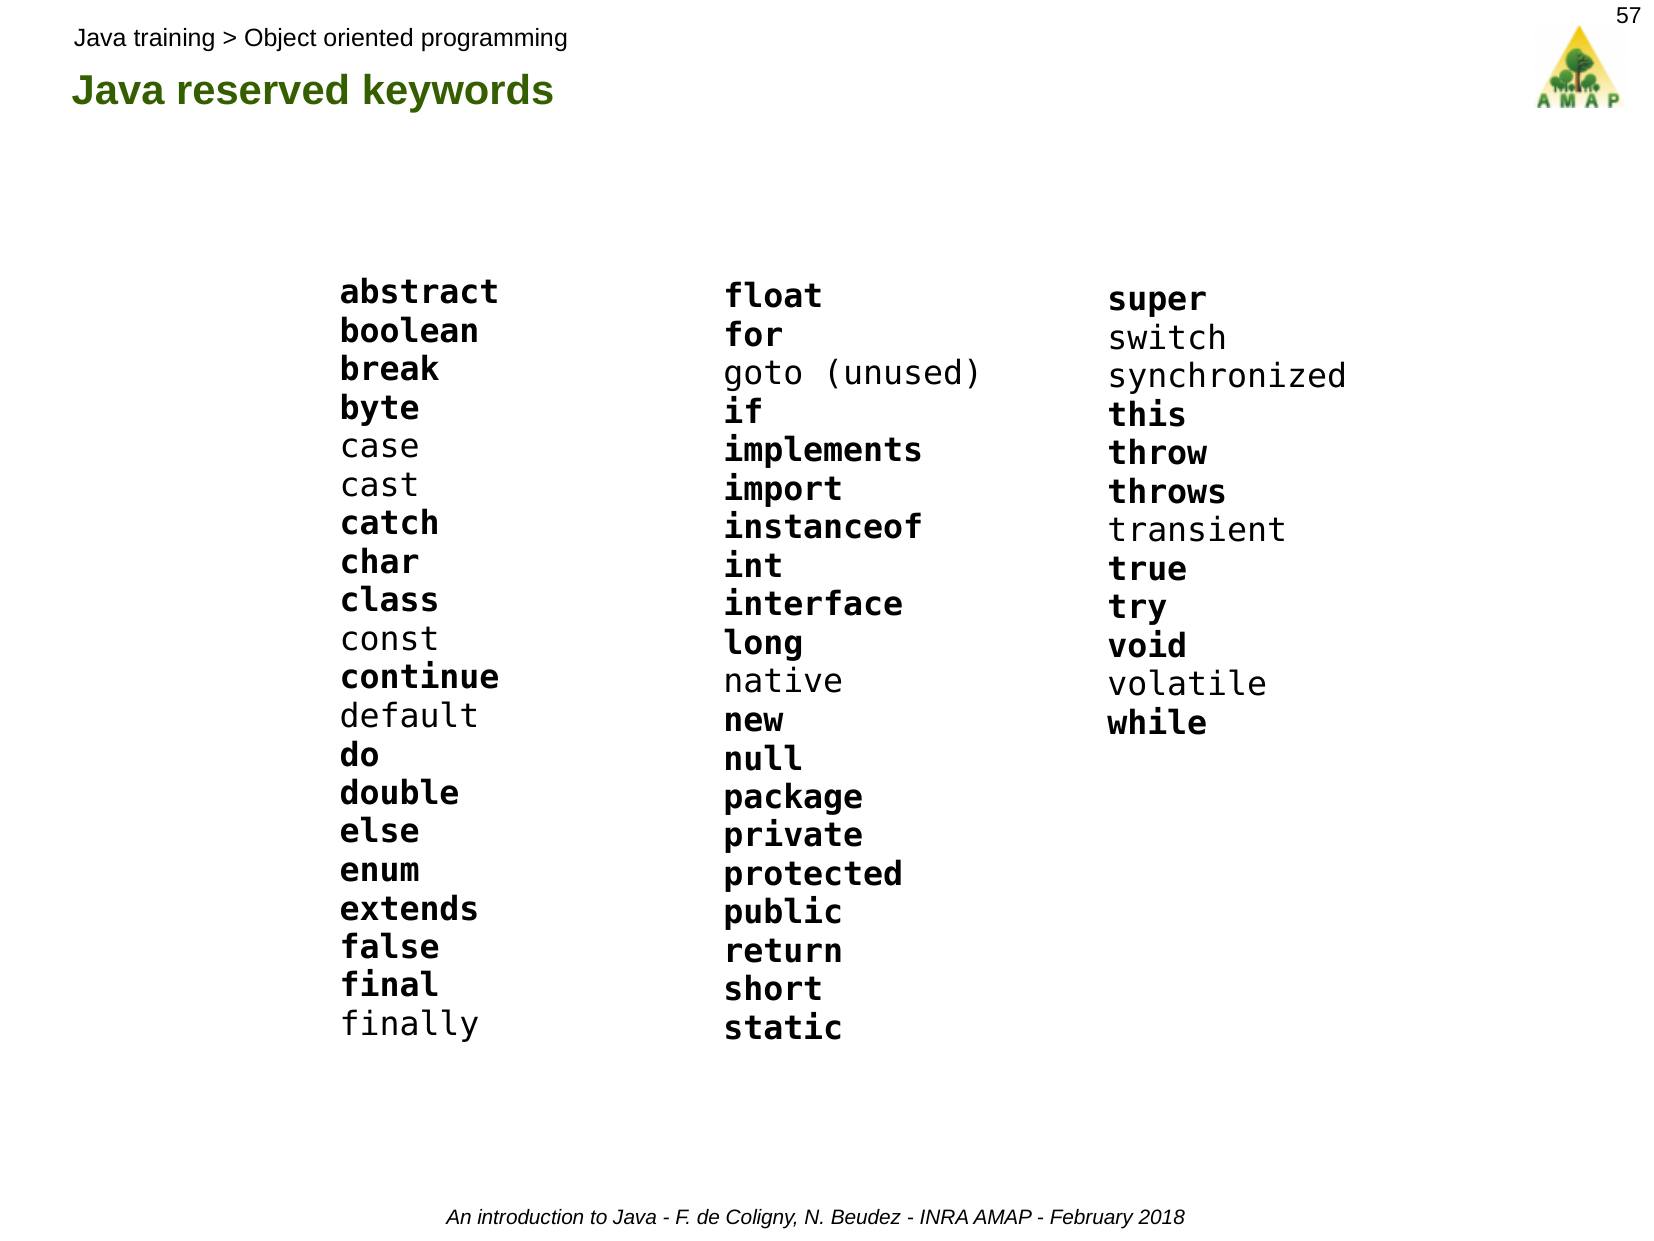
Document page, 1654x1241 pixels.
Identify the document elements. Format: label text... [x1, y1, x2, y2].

text_box float for goto (unused) if implements import instanceof int interface long native new null package private protected public return short static [708, 269, 1004, 1065]
text_box Java reserved keywords [56, 59, 1513, 121]
picture [1533, 25, 1627, 108]
text_box Java training > Object oriented programming [59, 16, 1004, 60]
text_box abstract boolean break byte case cast catch char class const continue default do double else enum extends false final finally [324, 265, 591, 1139]
text_box super switch synchronized this throw throws transient true try void volatile while [1092, 272, 1447, 865]
